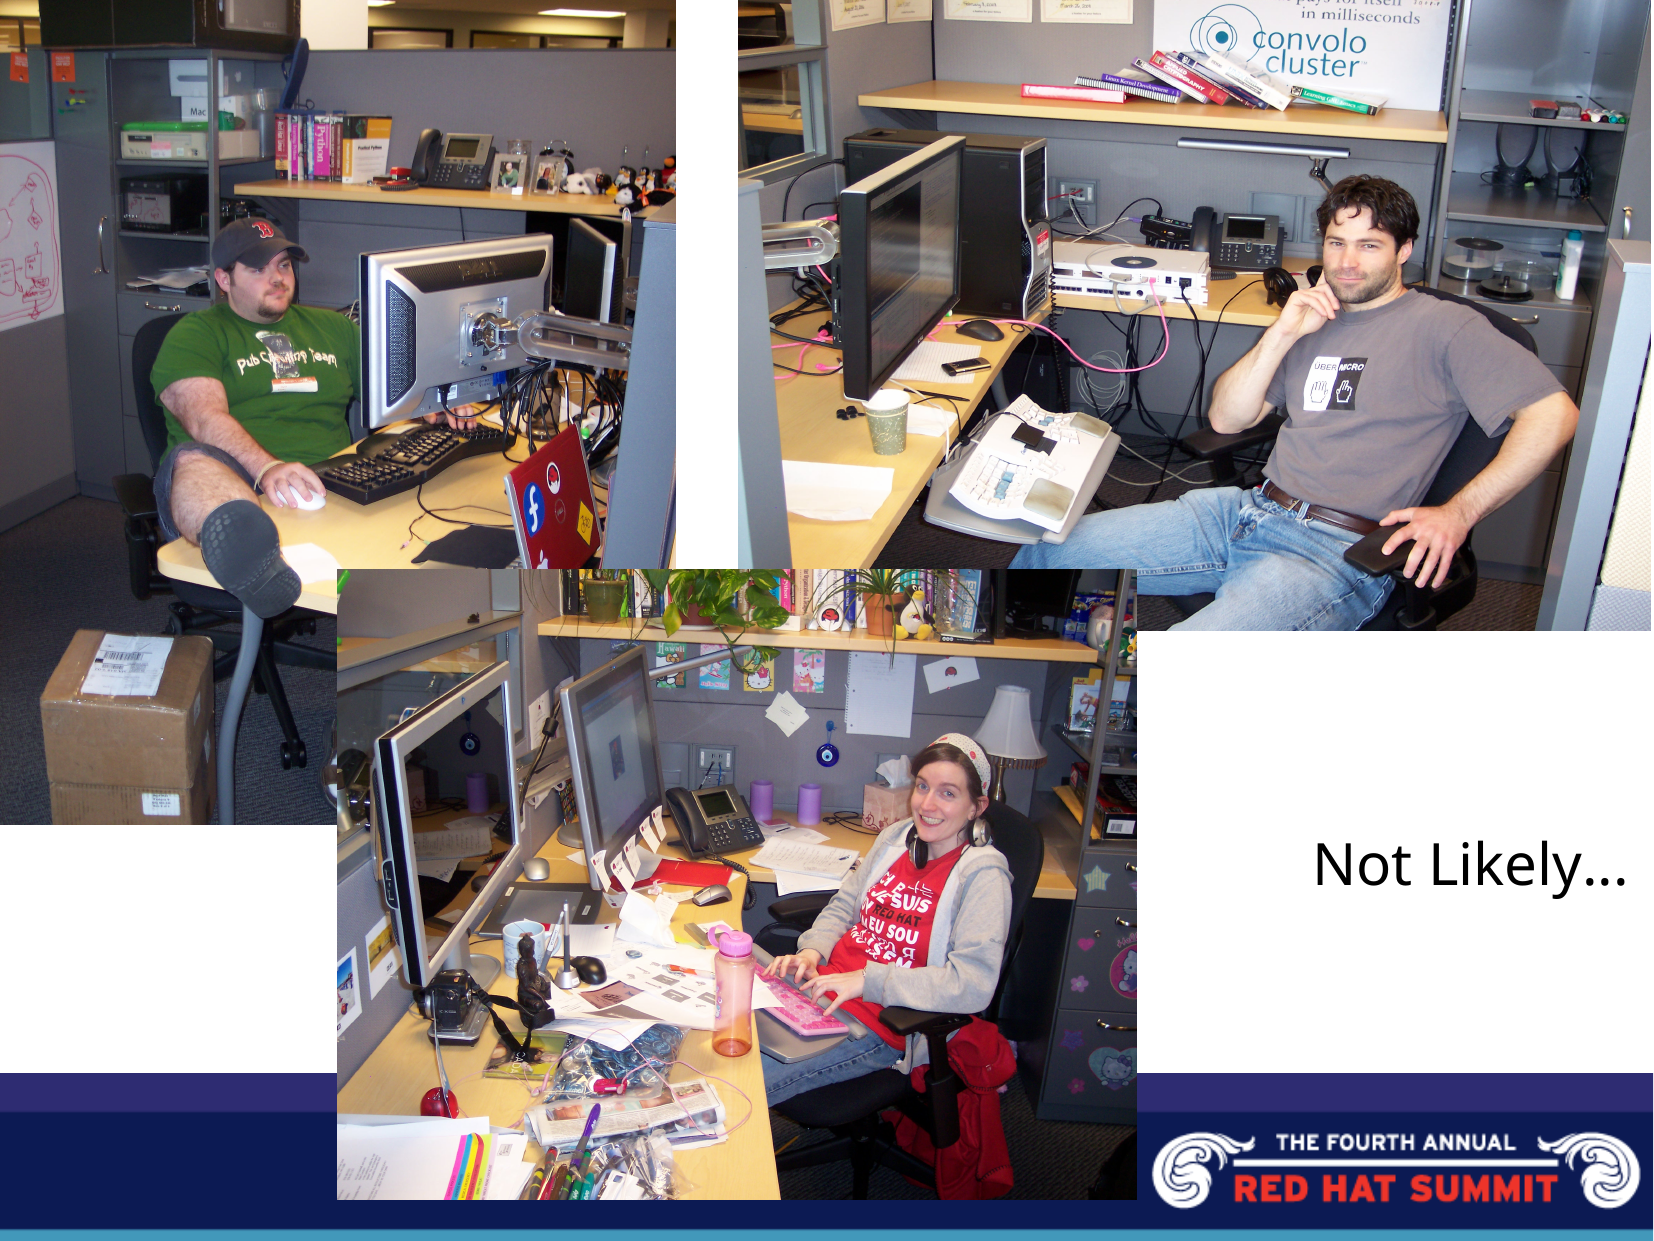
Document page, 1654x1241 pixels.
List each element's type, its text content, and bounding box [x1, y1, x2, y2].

picture [0, 0, 1654, 1241]
title Not Likely... [1312, 712, 1654, 1013]
